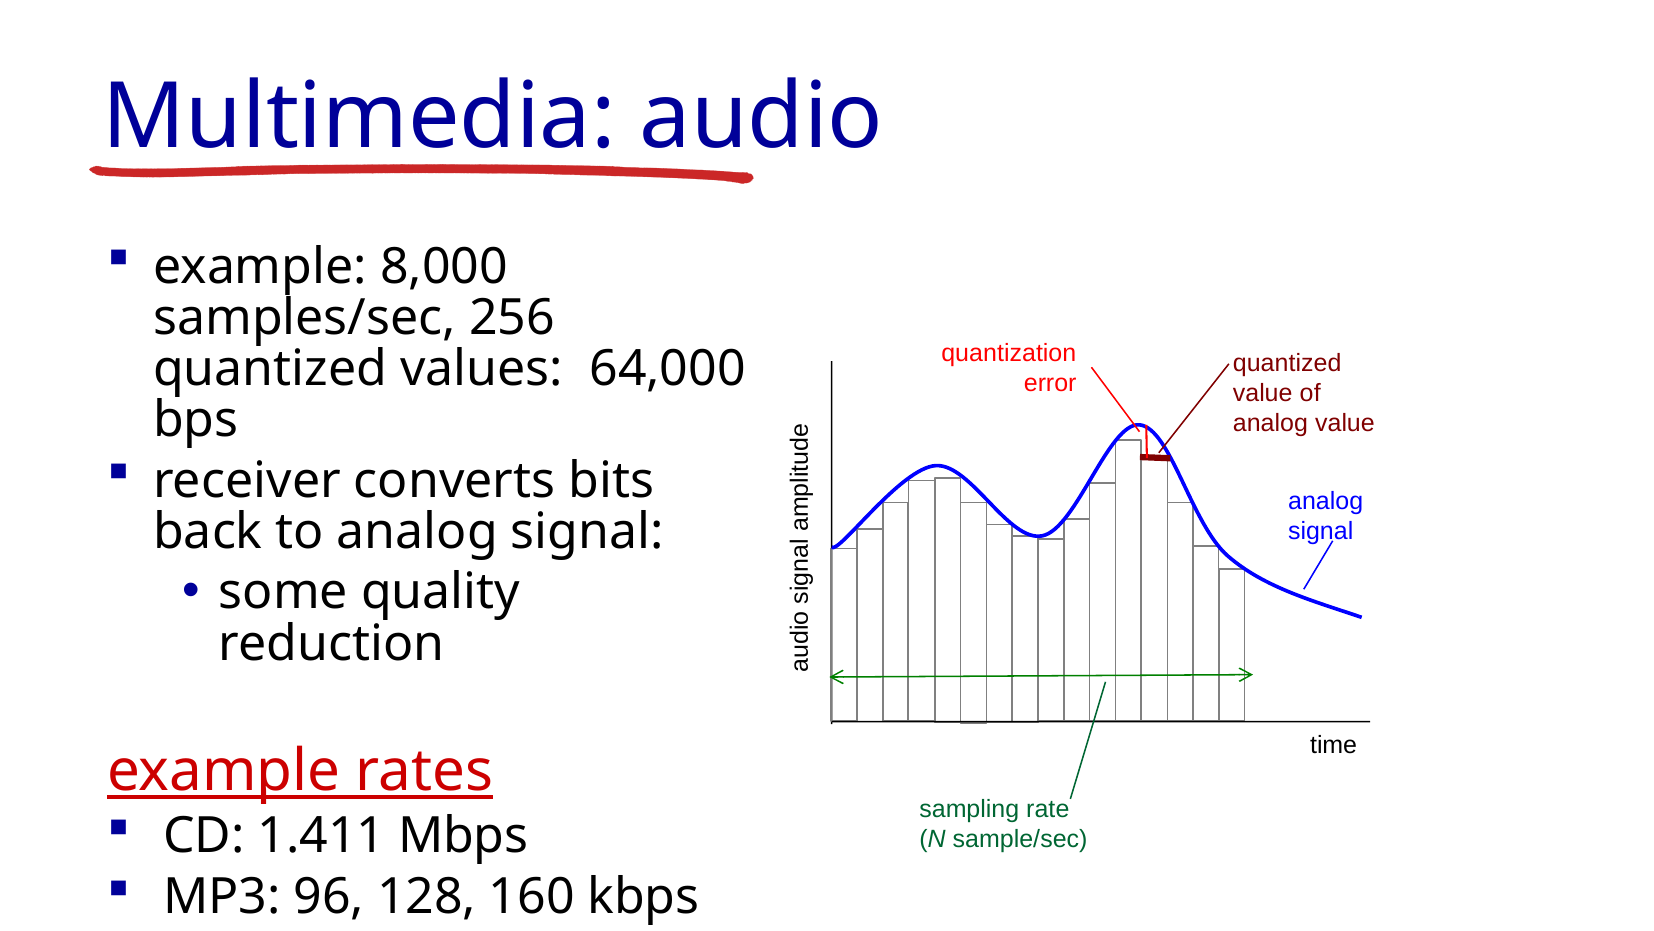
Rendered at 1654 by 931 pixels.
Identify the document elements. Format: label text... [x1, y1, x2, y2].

text_box quantized value of analog value [1218, 339, 1410, 445]
title Multimedia: audio [87, 17, 904, 205]
text_box time [1295, 721, 1373, 767]
text_box sampling rate (N sample/sec) [904, 785, 1186, 861]
text_box analog signal [1273, 477, 1379, 552]
text_box example: 8,000 samples/sec, 256 quantized values: 64,000 bps receiver converts bits back to analog signal: some quality reduction example rates CD: 1.411 Mbps MP3: 96, 128, 160 kbps Internet telephony: 5.3 kbps and up [92, 235, 773, 931]
text_box audio signal amplitude [775, 408, 821, 688]
picture [86, 159, 762, 189]
text_box quantization error [910, 329, 1092, 405]
